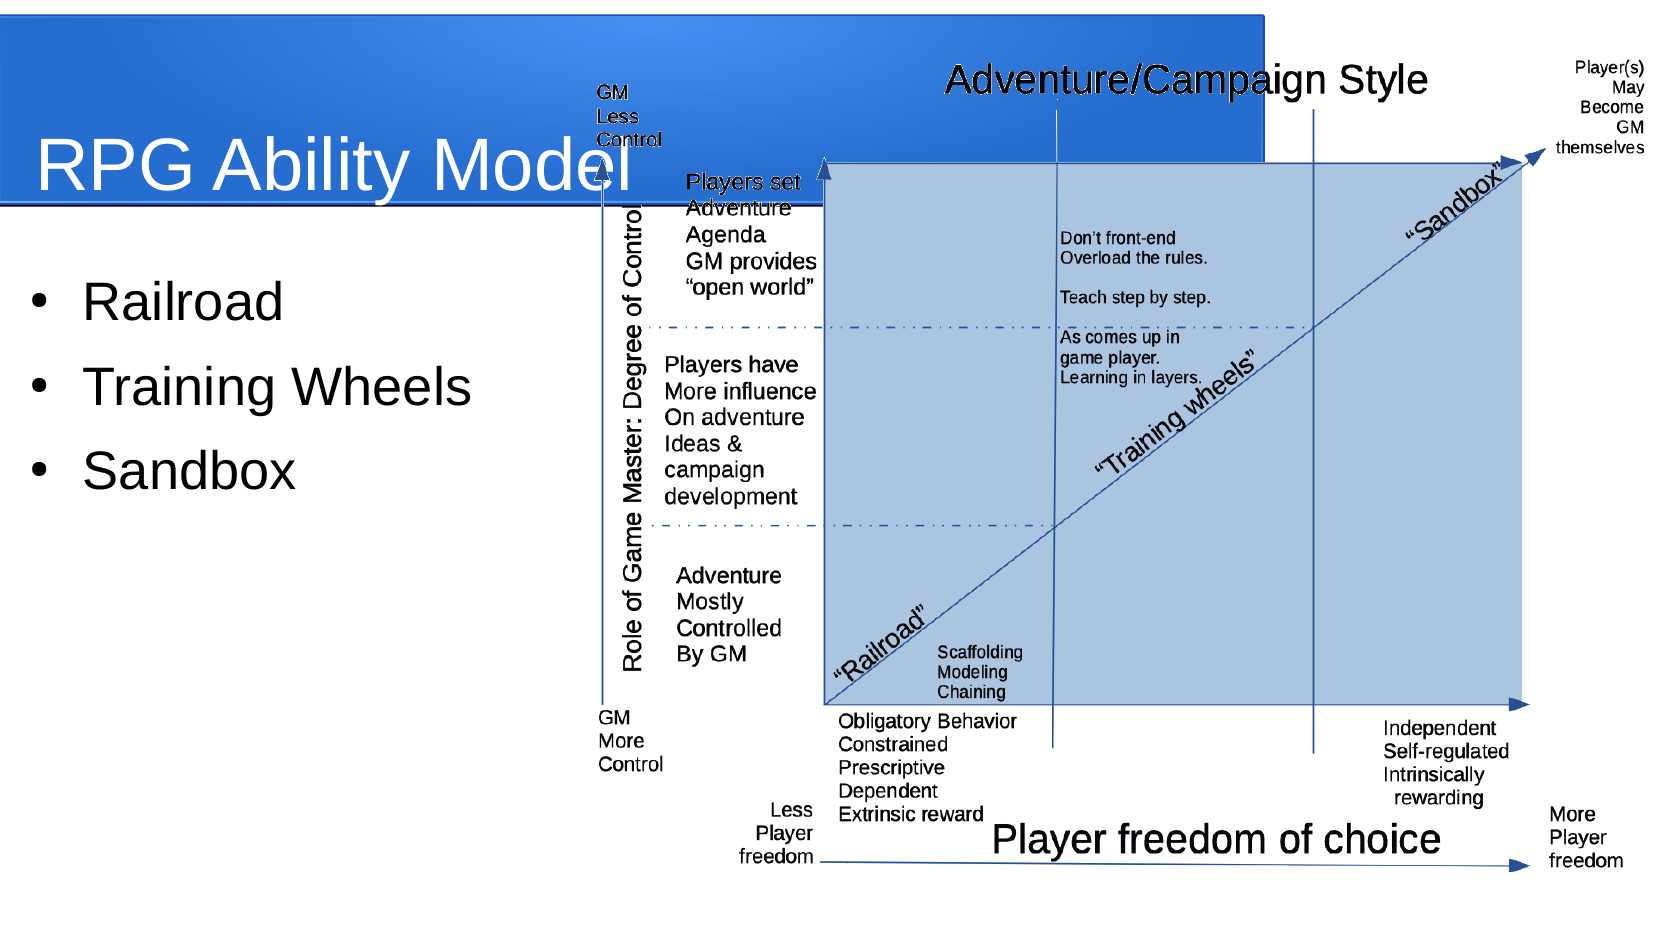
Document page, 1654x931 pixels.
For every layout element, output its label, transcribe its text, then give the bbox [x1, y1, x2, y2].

list Railroad Training Wheels Sandbox [11, 271, 594, 758]
picture [594, 59, 1645, 872]
title RPG Ability Model [35, 61, 594, 268]
